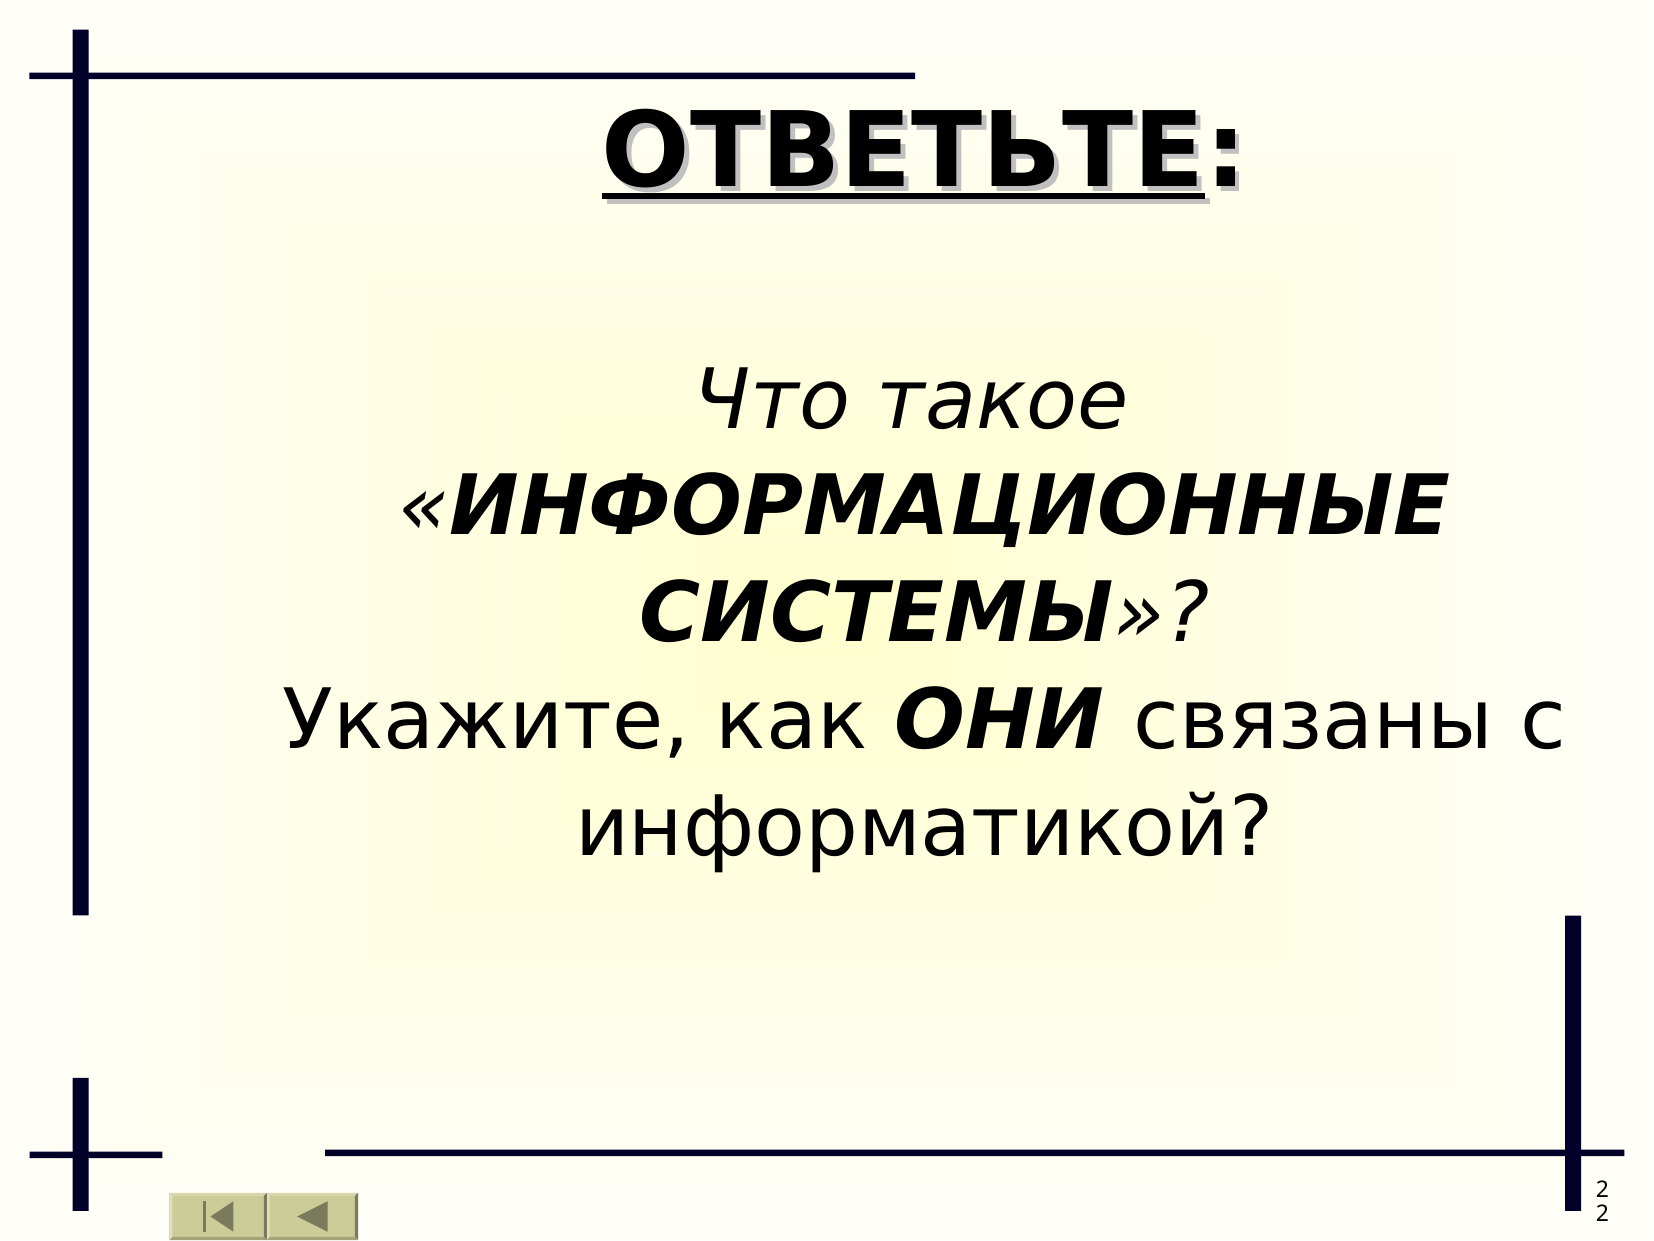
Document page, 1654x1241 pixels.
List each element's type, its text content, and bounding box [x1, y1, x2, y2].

text_box [170, 1192, 359, 1241]
text_box Что такое «ИНФОРМАЦИОННЫЕ СИСТЕМЫ»? Укажите, как ОНИ связаны с информатикой? [201, 333, 1648, 883]
text_box ОТВЕТЬТЕ: [195, 82, 1654, 220]
